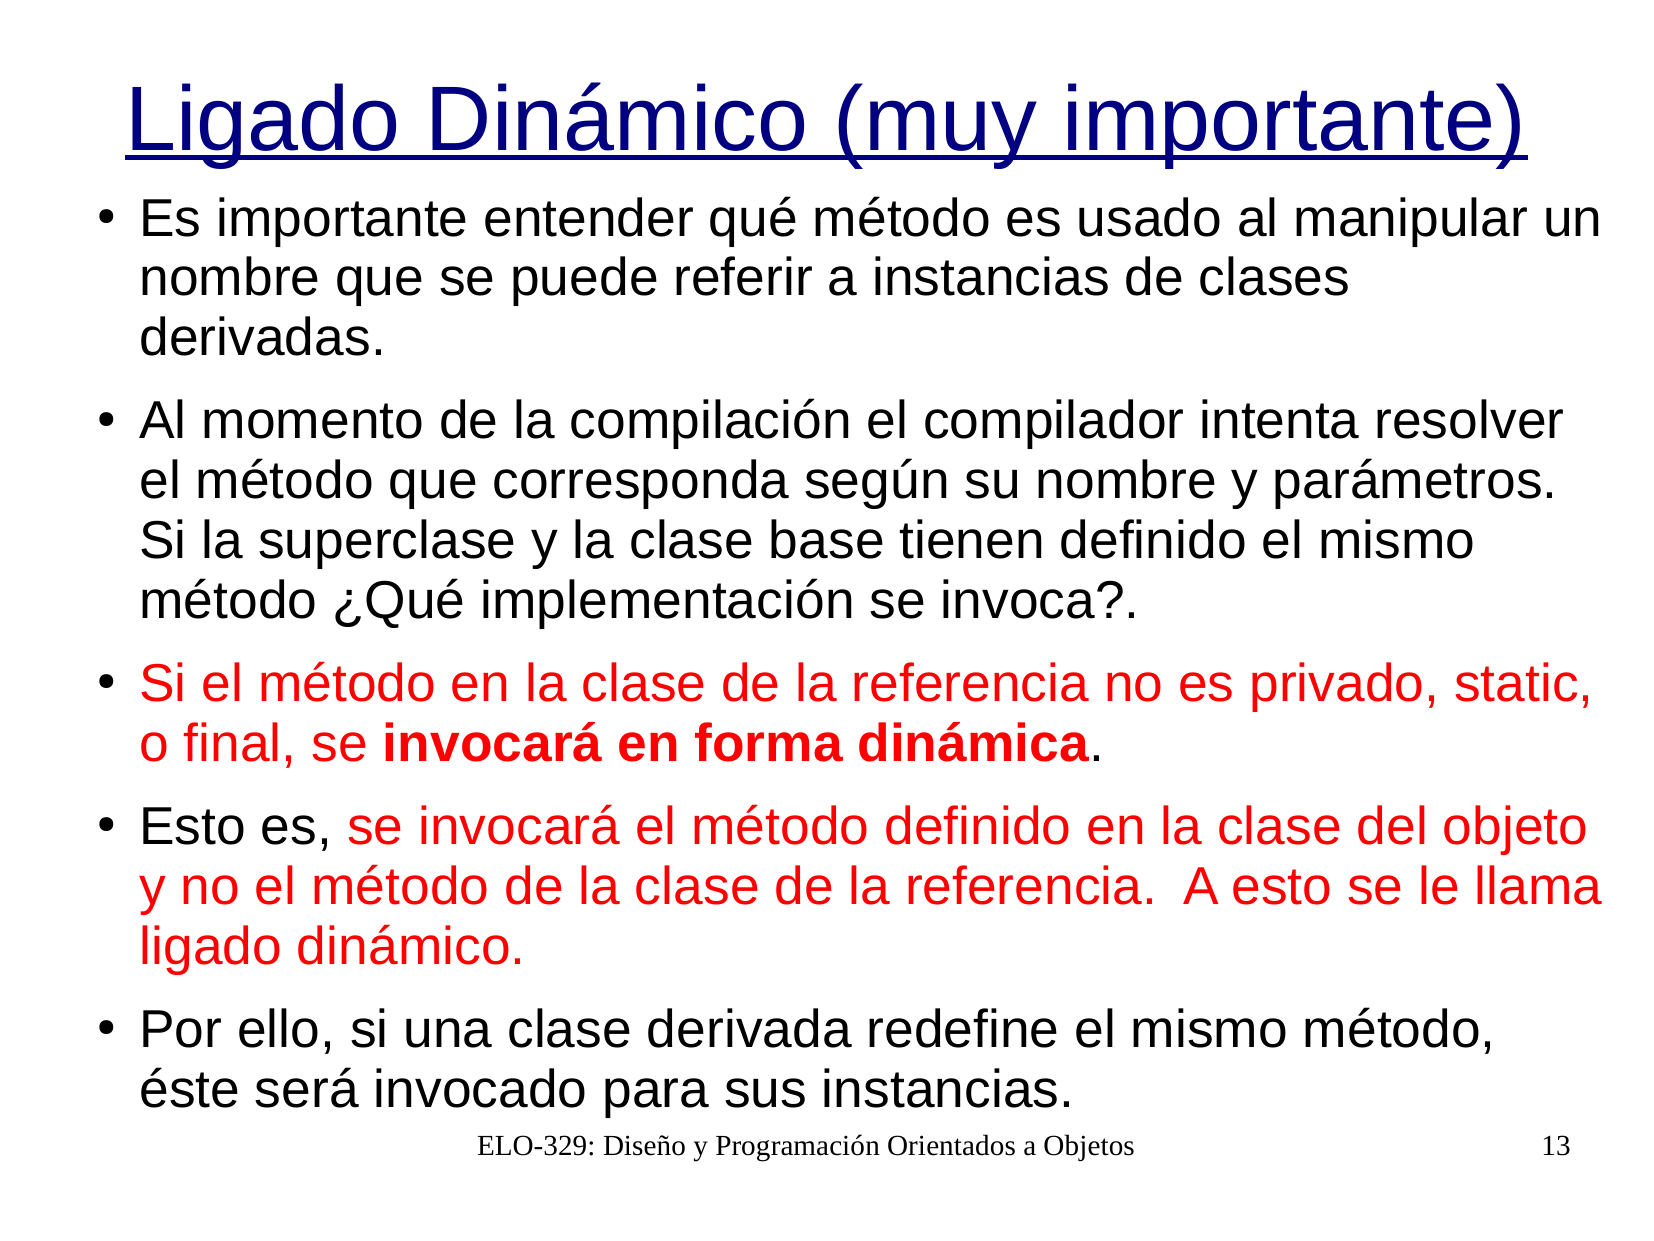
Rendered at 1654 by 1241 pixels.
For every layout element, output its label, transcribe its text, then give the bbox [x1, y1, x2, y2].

list Es importante entender qué método es usado al manipular un nombre que se puede referir a instancias de clases derivadas. Al momento de la compilación el compilador intenta resolver el método que corresponda según su nombre y parámetros. Si la superclase y la clase base tienen definido el mismo método ¿Qué implementación se invoca?. Si el método en la clase de la referencia no es privado, static, o final, se invocará en forma dinámica. Esto es, se invocará el método definido en la clase del objeto y no el método de la clase de la referencia. A esto se le llama ligado dinámico. Por ello, si una clase derivada redefine el mismo método, éste será invocado para sus instancias. [82, 187, 1613, 1126]
title Ligado Dinámico (muy importante) [82, 49, 1571, 187]
